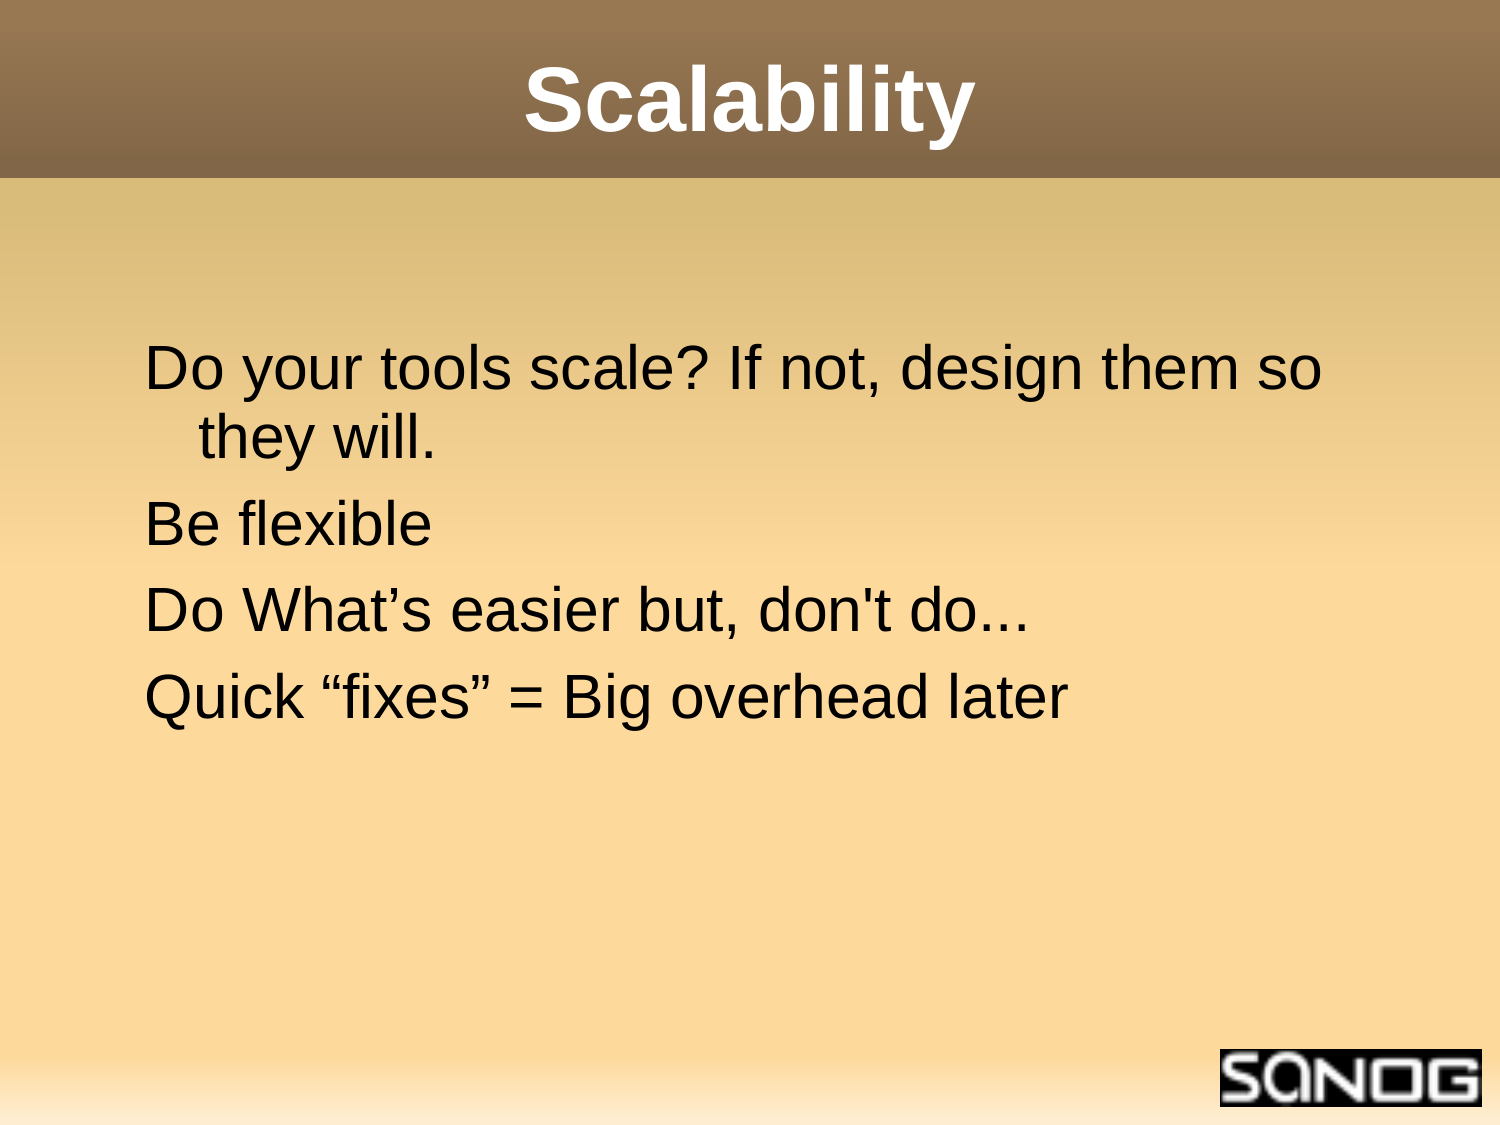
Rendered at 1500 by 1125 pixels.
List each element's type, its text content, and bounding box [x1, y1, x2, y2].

title Scalability [112, 5, 1388, 193]
picture [0, 0, 1500, 1125]
list Do your tools scale? If not, design them so they will. Be flexible Do What’s easier but, don't do... Quick “fixes” = Big overhead later [112, 324, 1388, 1000]
